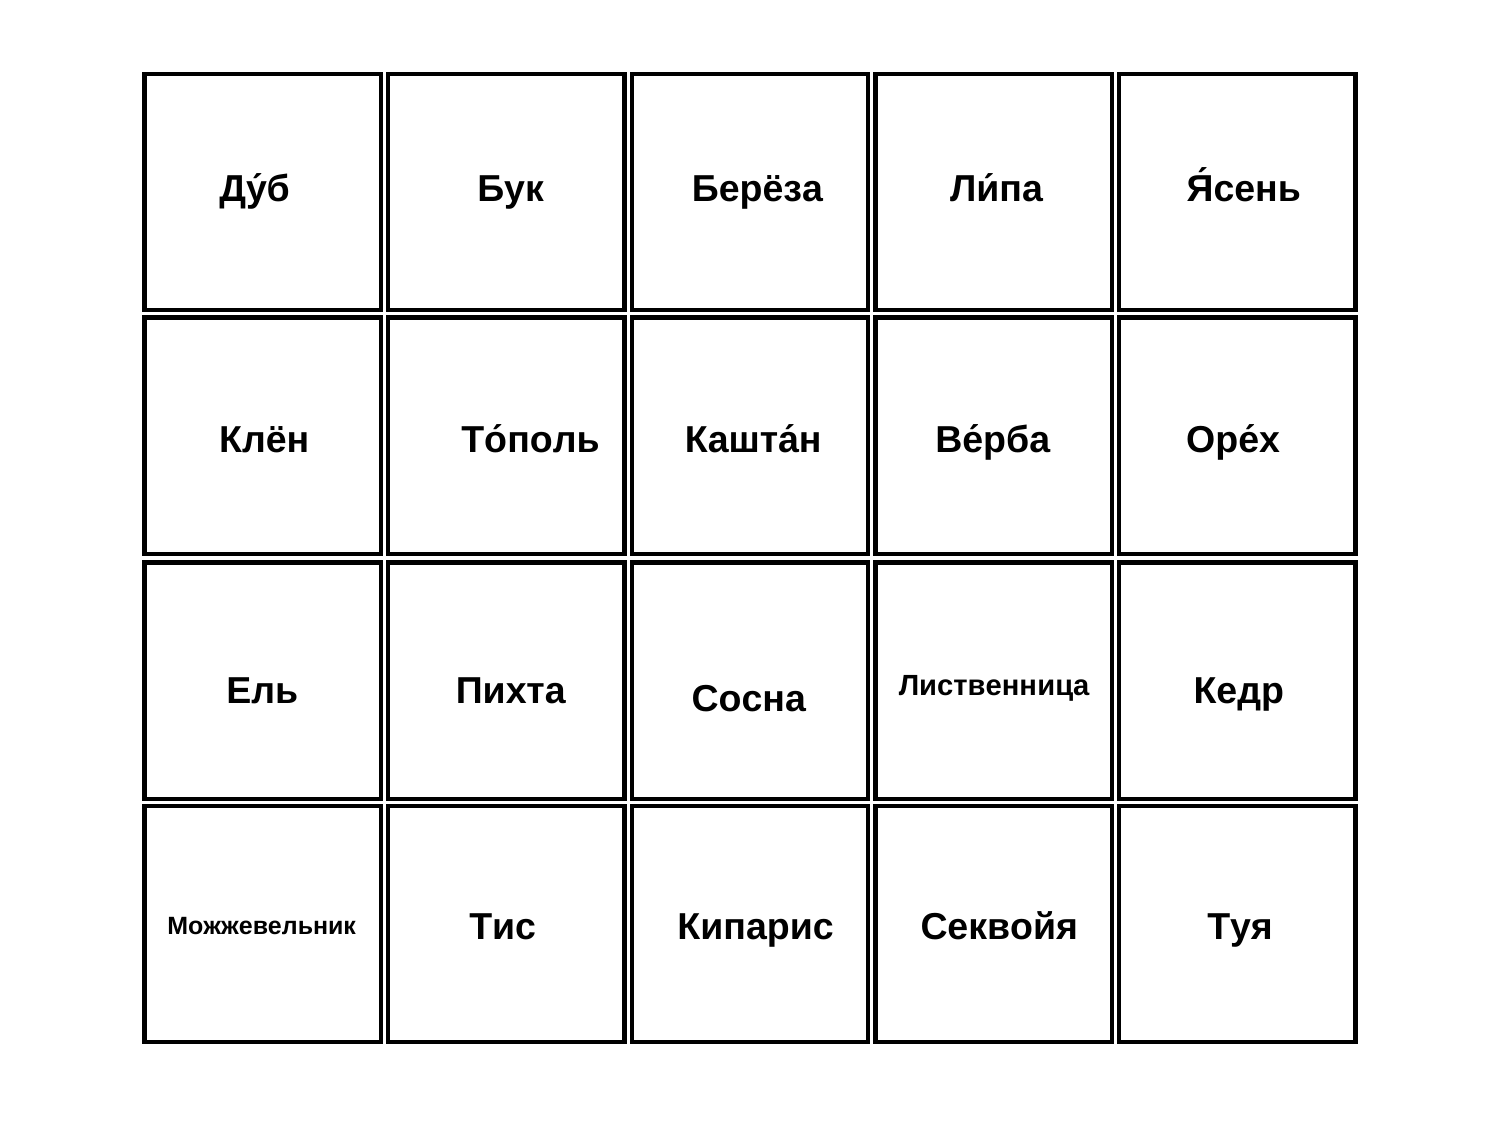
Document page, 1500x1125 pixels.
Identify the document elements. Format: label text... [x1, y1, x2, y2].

text_box Бук [462, 156, 559, 217]
text_box [875, 805, 1112, 1043]
text_box [144, 562, 381, 799]
text_box [388, 317, 625, 554]
text_box Сосна [676, 665, 821, 727]
text_box Лиственница [883, 658, 1105, 709]
text_box [875, 317, 1112, 554]
text_box [631, 562, 869, 799]
text_box Оре́х [1171, 407, 1295, 468]
text_box Кипарис [662, 894, 849, 956]
text_box Берёза [677, 156, 838, 217]
text_box Кедр [1178, 658, 1299, 719]
text_box [144, 805, 381, 1043]
text_box [388, 805, 625, 1043]
text_box Ду́б [204, 156, 316, 217]
text_box [875, 562, 1112, 799]
text_box Туя [1192, 894, 1288, 956]
text_box [631, 73, 869, 310]
text_box [875, 73, 1112, 310]
text_box Клён [204, 407, 335, 468]
text_box [1119, 562, 1356, 799]
text_box То́поль [446, 407, 615, 468]
text_box Тис [454, 894, 552, 956]
text_box Ель [211, 658, 313, 719]
text_box Кашта́н [670, 407, 837, 468]
text_box [1119, 805, 1356, 1043]
text_box [631, 317, 869, 554]
text_box Ли́па [935, 156, 1058, 217]
text_box [388, 73, 625, 310]
text_box Можжевельник [152, 902, 372, 948]
text_box [144, 317, 381, 554]
text_box Я́сень [1171, 156, 1327, 217]
text_box Ве́рба [920, 407, 1066, 468]
text_box [1119, 317, 1356, 554]
text_box [631, 806, 869, 1043]
text_box [144, 73, 381, 310]
text_box [388, 562, 625, 799]
text_box [1119, 73, 1356, 310]
text_box Пихта [441, 658, 581, 719]
text_box Секвойя [905, 894, 1094, 956]
